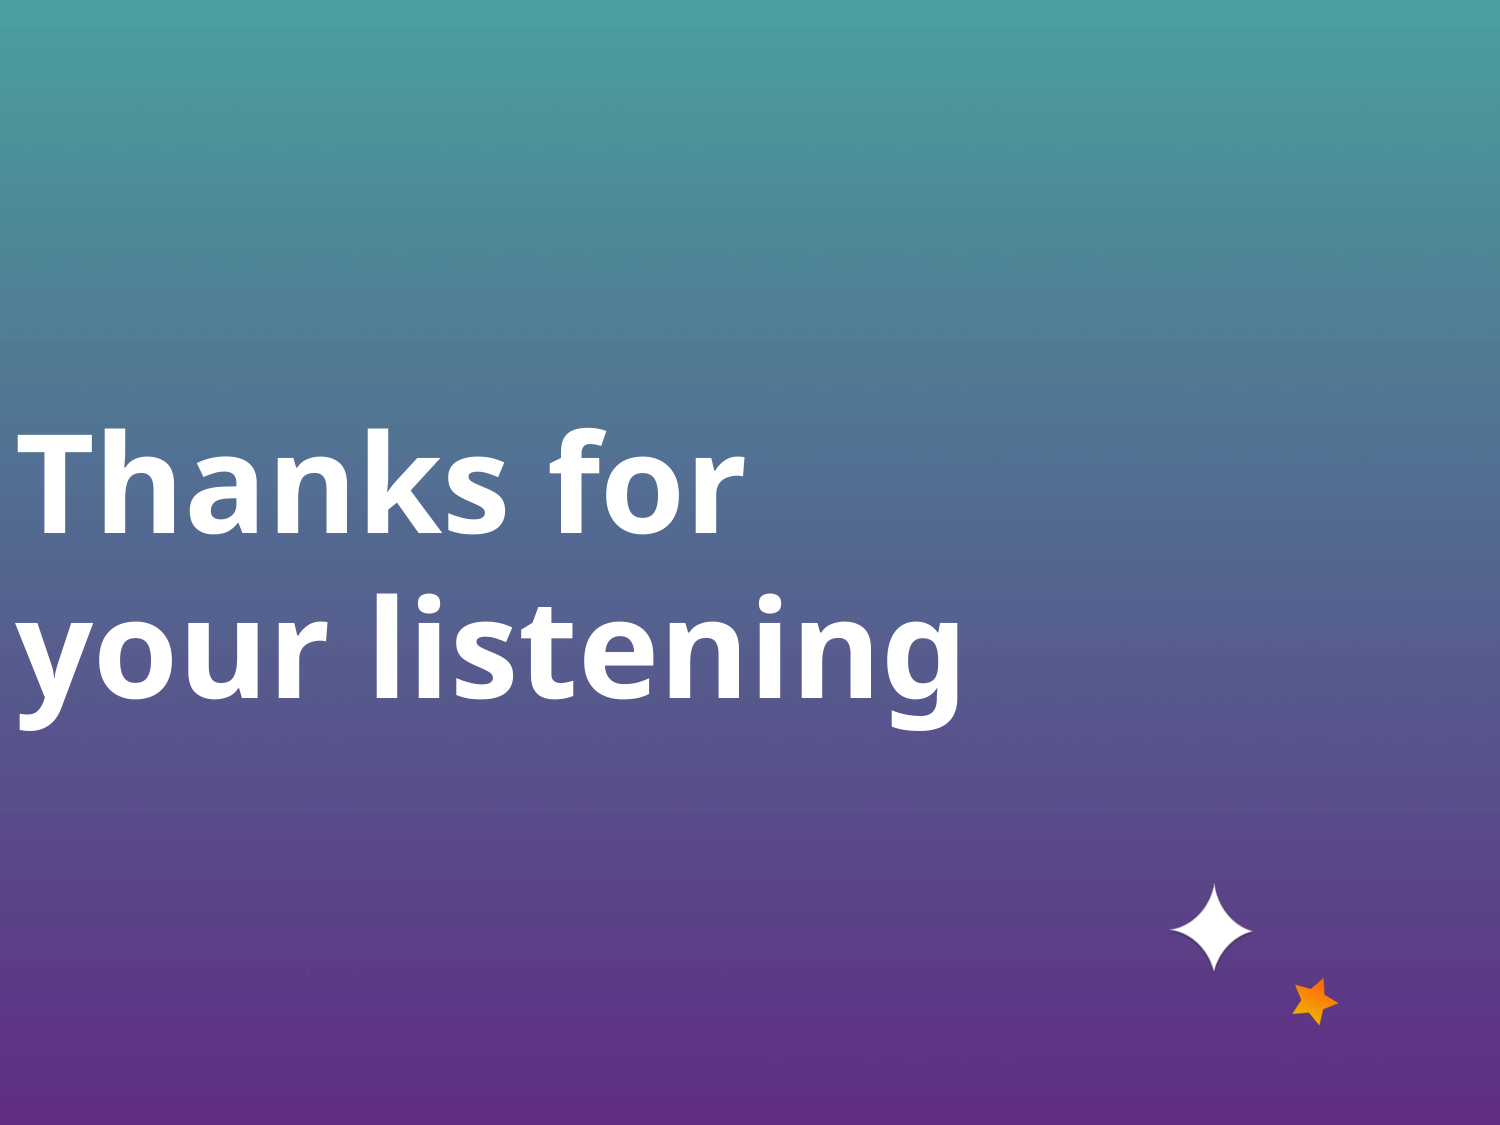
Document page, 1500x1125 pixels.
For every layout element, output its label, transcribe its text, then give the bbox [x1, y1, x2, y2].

picture [0, 0, 1500, 1125]
text_box Thanks for your listening [0, 388, 1067, 737]
